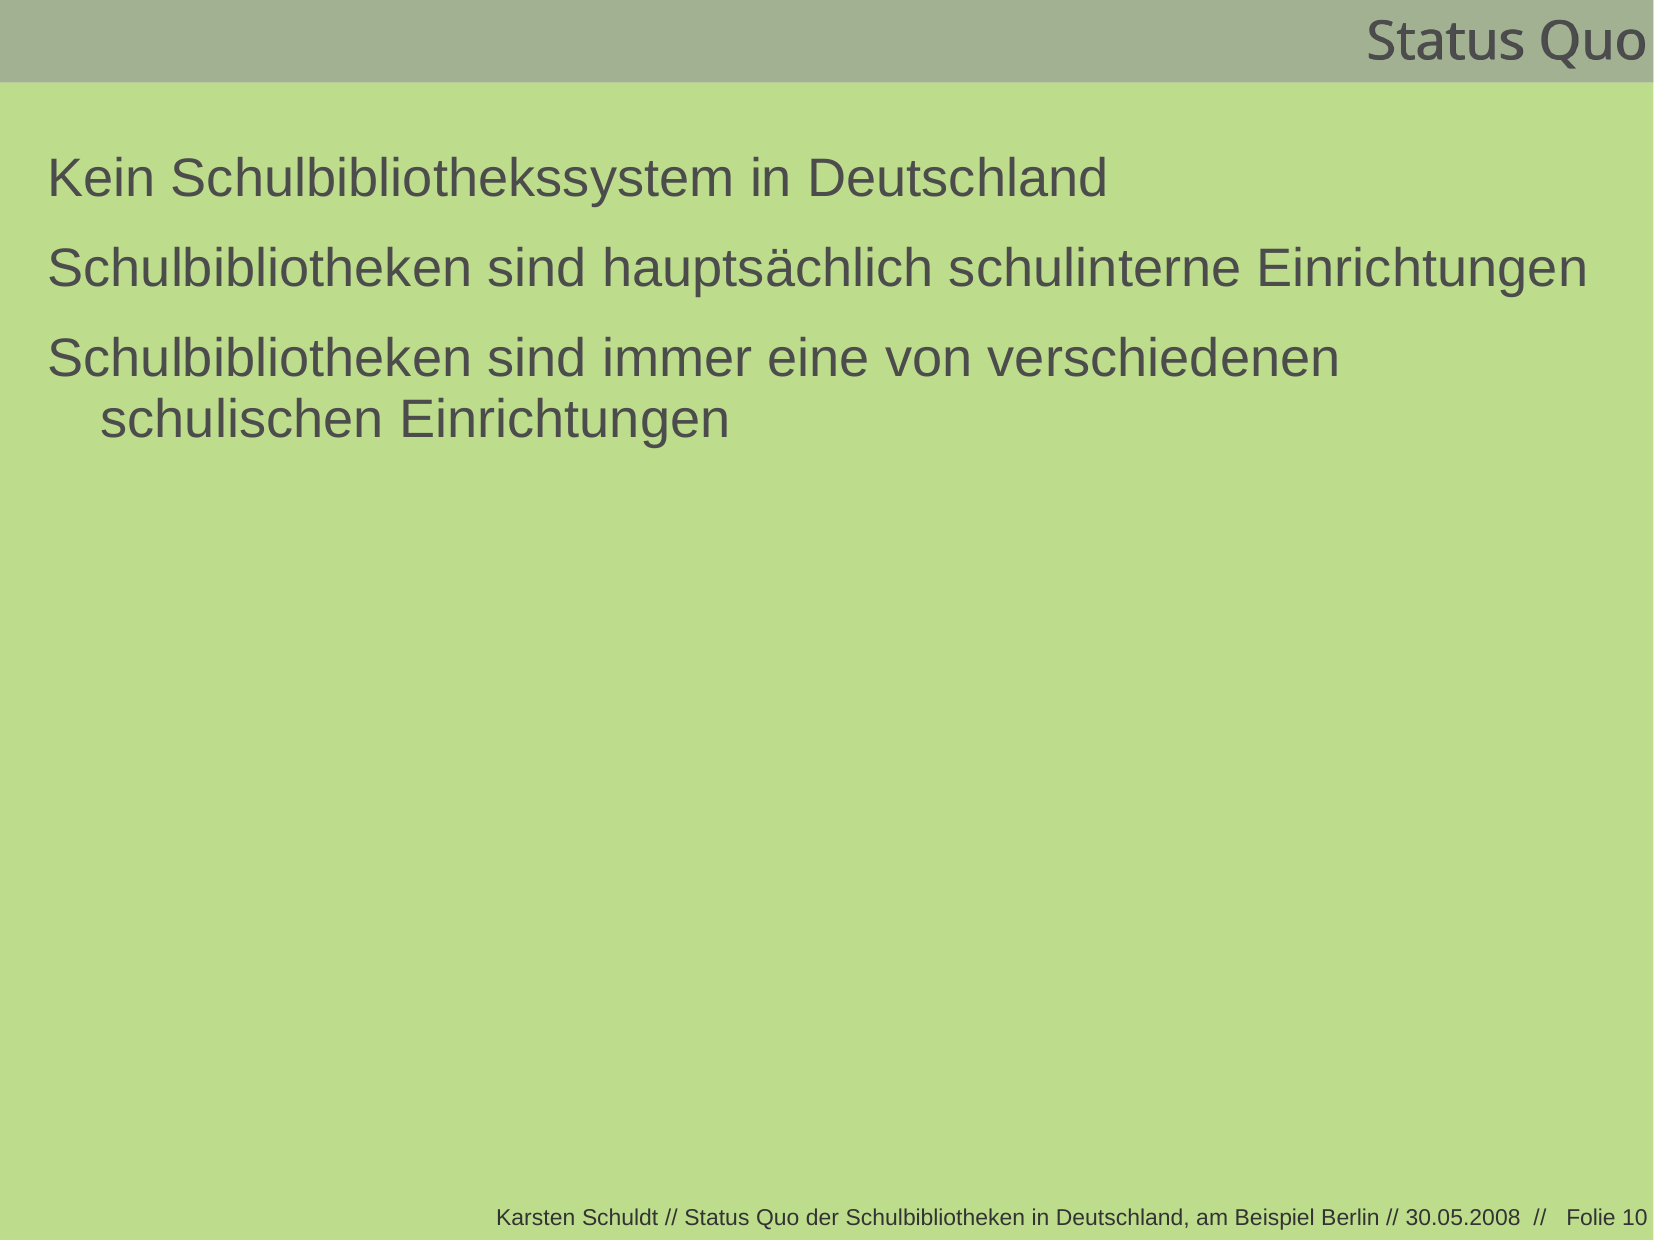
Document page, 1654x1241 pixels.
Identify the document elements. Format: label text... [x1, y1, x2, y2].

list Kein Schulbibliothekssystem in Deutschland Schulbibliotheken sind hauptsächlich schulinterne Einrichtungen Schulbibliotheken sind immer eine von verschiedenen schulischen Einrichtungen [29, 147, 1625, 1034]
title Status Quo [0, 0, 1654, 83]
